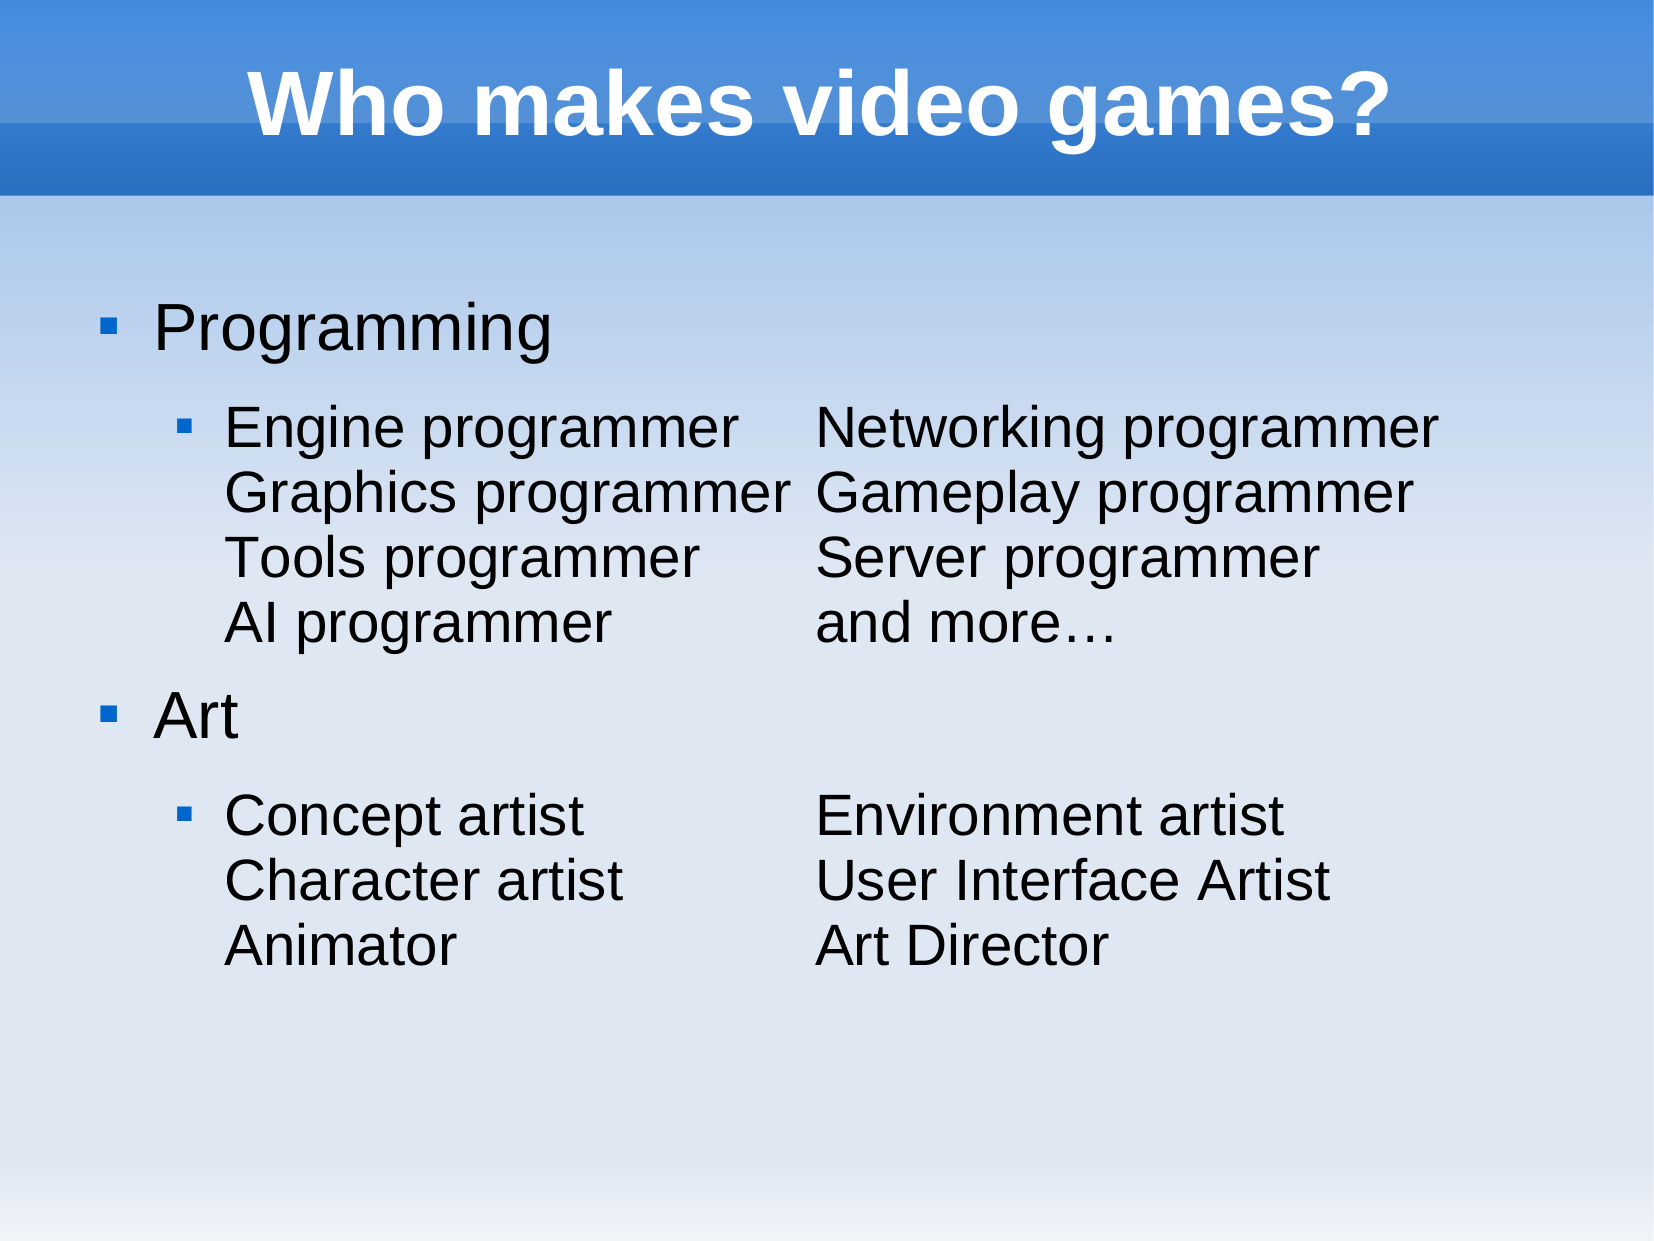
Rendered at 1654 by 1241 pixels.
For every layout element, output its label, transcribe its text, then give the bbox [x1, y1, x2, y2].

title Who makes video games? [76, 0, 1565, 208]
picture [0, 0, 1654, 1241]
list Programming Engine programmer Networking programmer Graphics programmer Gameplay programmer Tools programmer Server programmer AI programmer and more… Art Concept artist Environment artist Character artist User Interface Artist Animator Art Director [82, 290, 1571, 1109]
